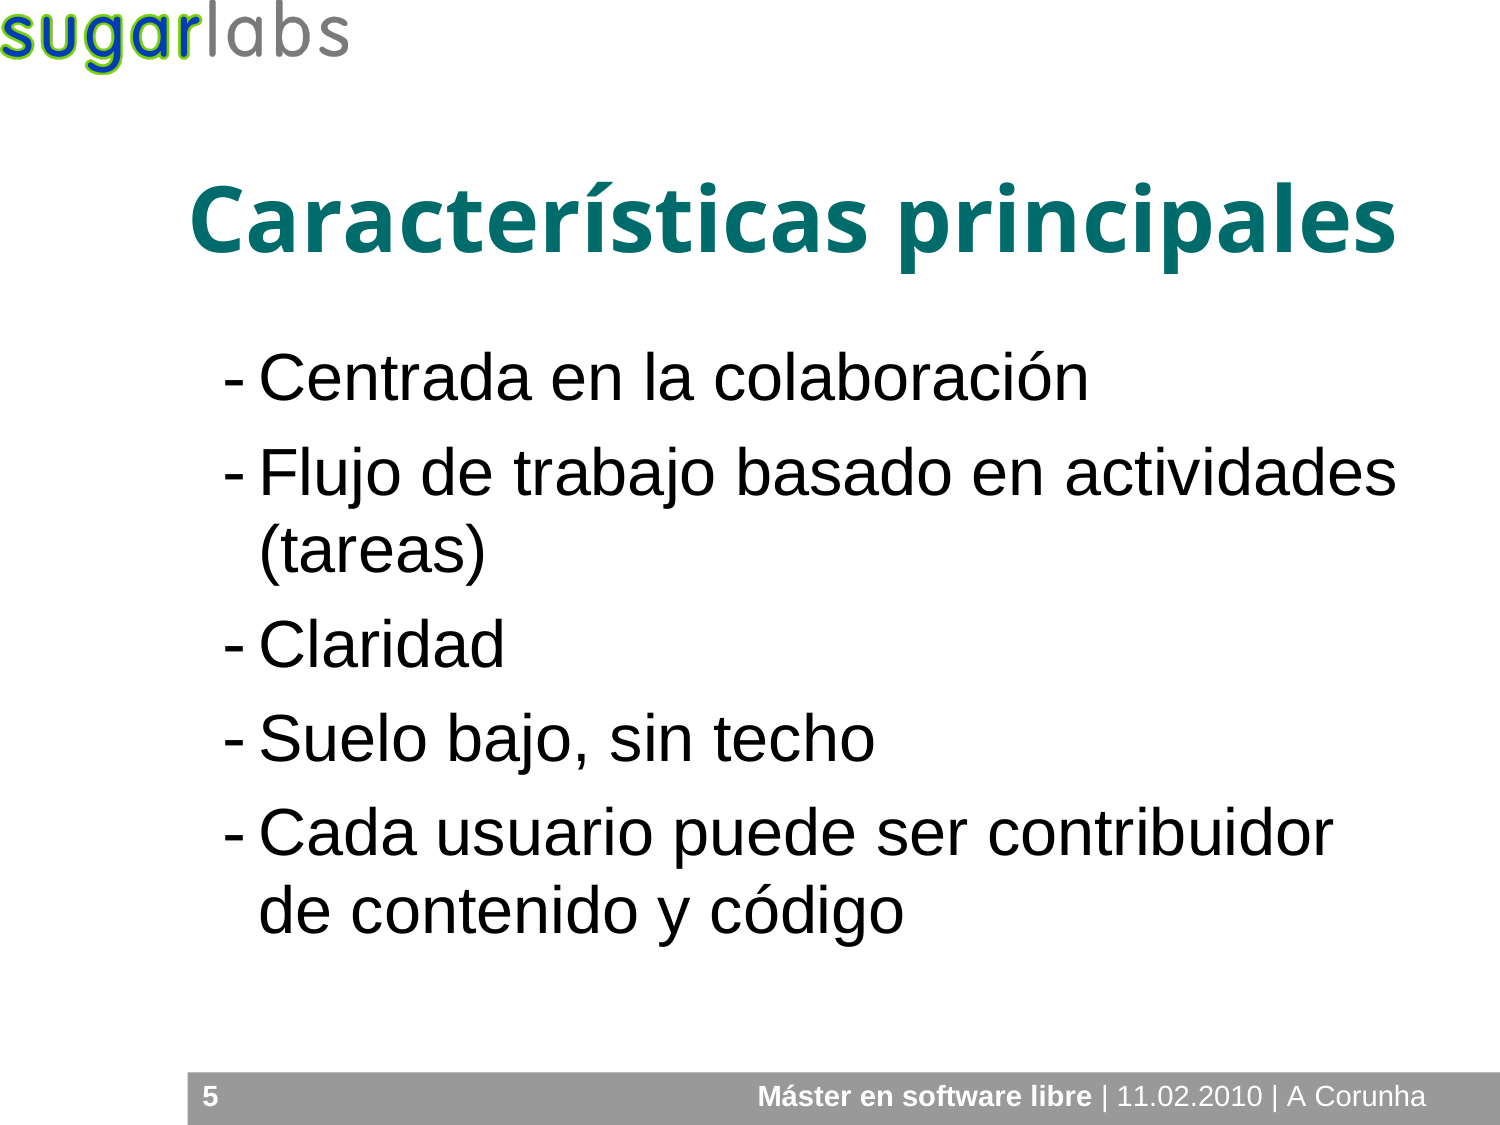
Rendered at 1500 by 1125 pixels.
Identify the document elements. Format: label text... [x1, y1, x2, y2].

picture [0, 0, 348, 75]
title Características principales [187, 75, 1500, 338]
list Centrada en la colaboración Flujo de trabajo basado en actividades (tareas) Claridad Suelo bajo, sin techo Cada usuario puede ser contribuidor de contenido y código [187, 337, 1425, 1042]
